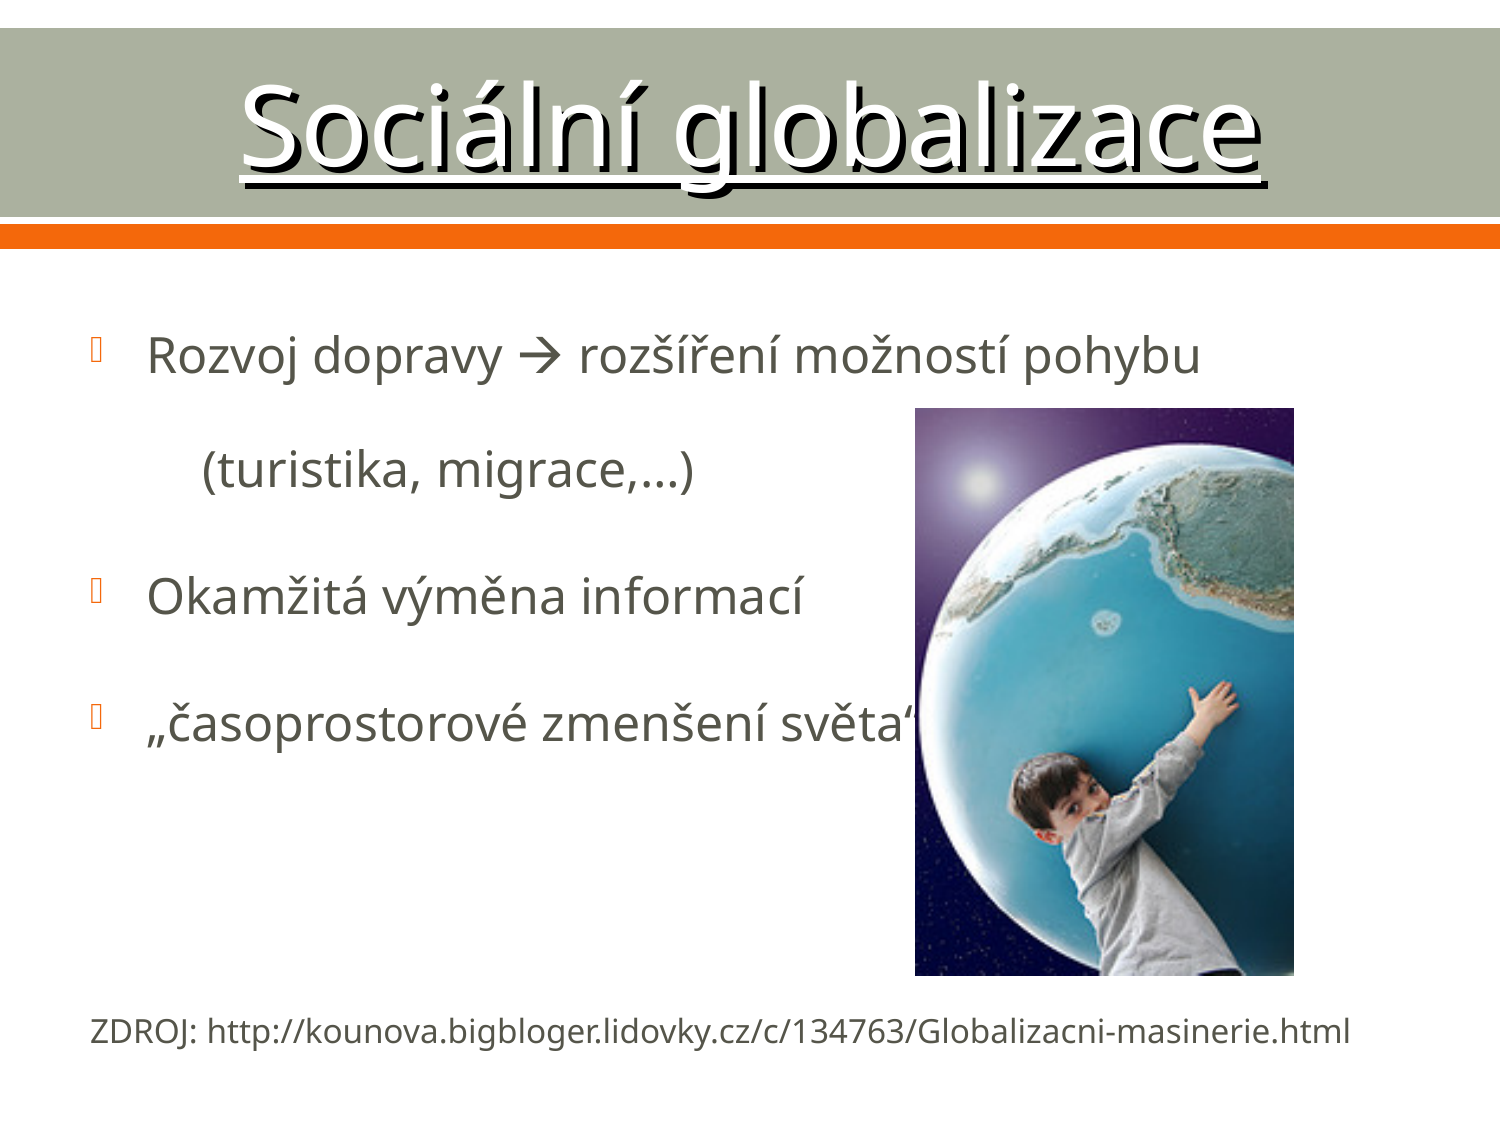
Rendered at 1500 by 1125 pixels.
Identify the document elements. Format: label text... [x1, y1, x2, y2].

picture [915, 408, 1294, 977]
title Sociální globalizace [75, 29, 1426, 213]
list Rozvoj dopravy  rozšíření možností pohybu (turistika, migrace,…) Okamžitá výměna informací „časoprostorové zmenšení světa“ ZDROJ: http://kounova.bigbloger.lidovky.cz/c/134763/Globalizacni-masinerie.html [75, 262, 1426, 1083]
